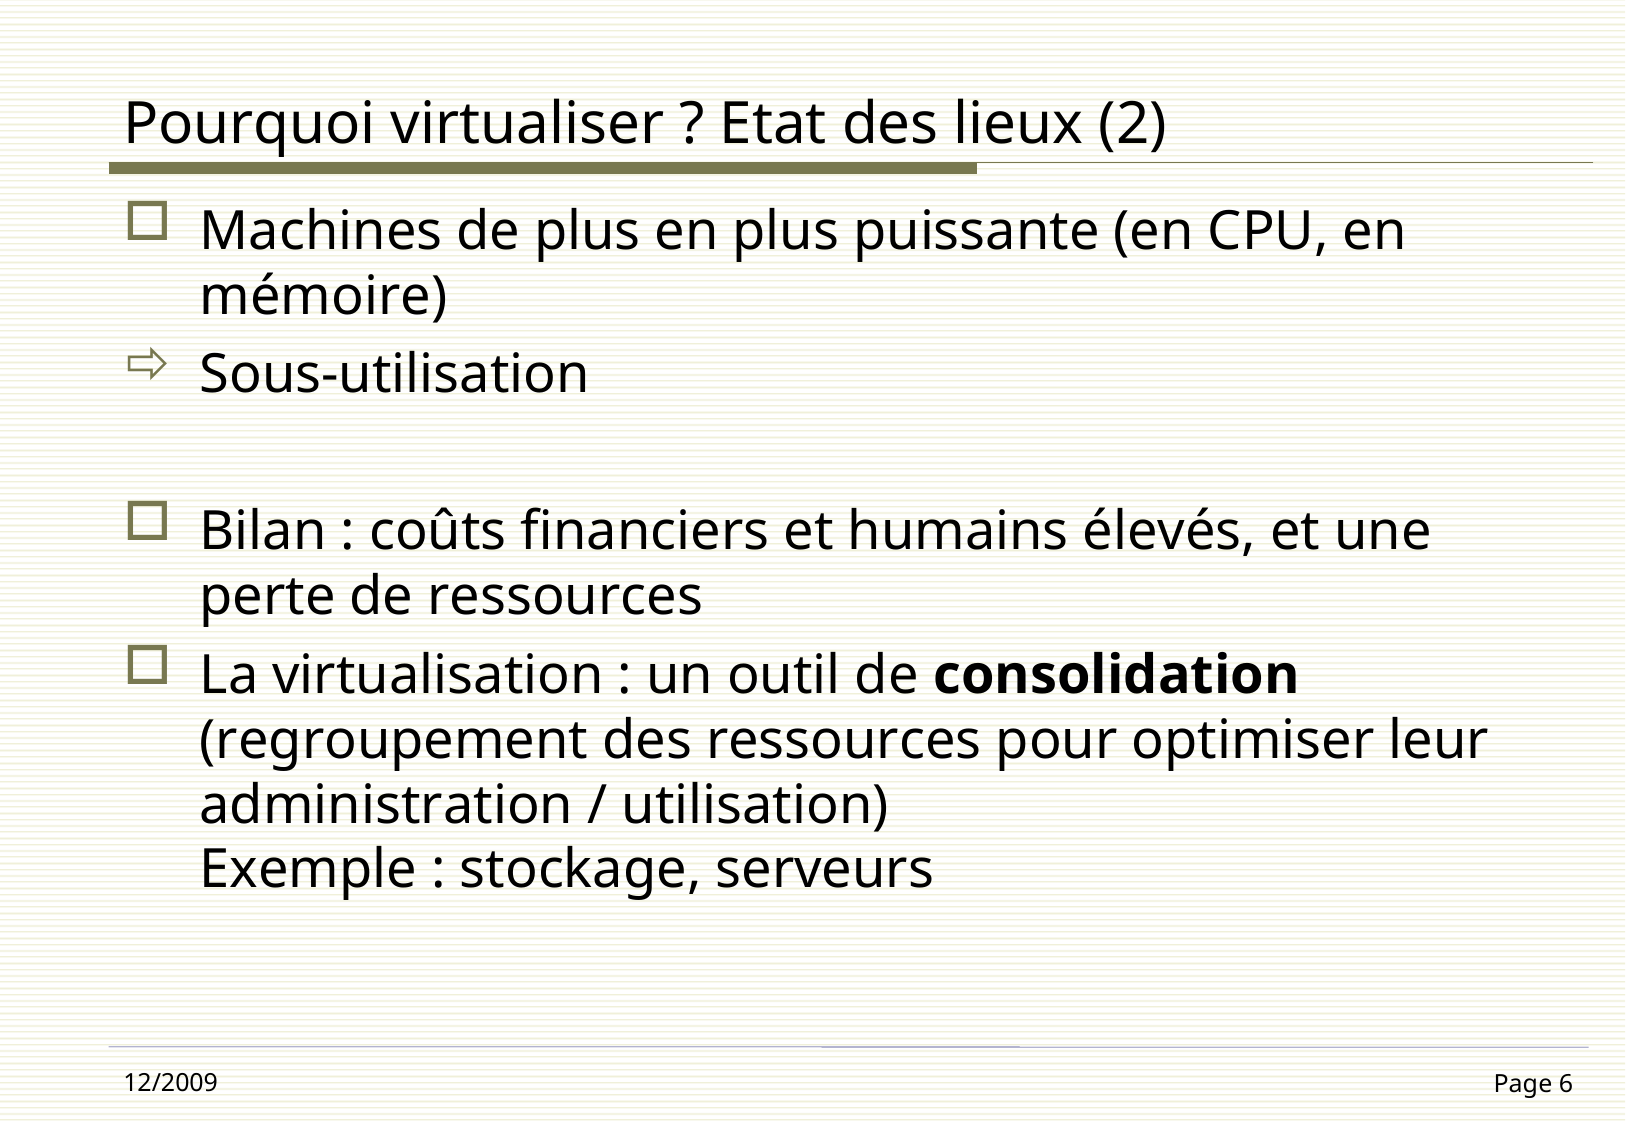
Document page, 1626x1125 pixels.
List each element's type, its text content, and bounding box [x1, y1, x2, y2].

list Machines de plus en plus puissante (en CPU, en mémoire)‏ Sous-utilisation Bilan : coûts financiers et humains élevés, et une perte de ressources La virtualisation : un outil de consolidation (regroupement des ressources pour optimiser leur administration / utilisation) Exemple : stockage, serveurs [108, 187, 1595, 1035]
picture [0, 0, 1626, 1125]
title Pourquoi virtualiser ? Etat des lieux (2)‏ [108, 12, 1596, 163]
